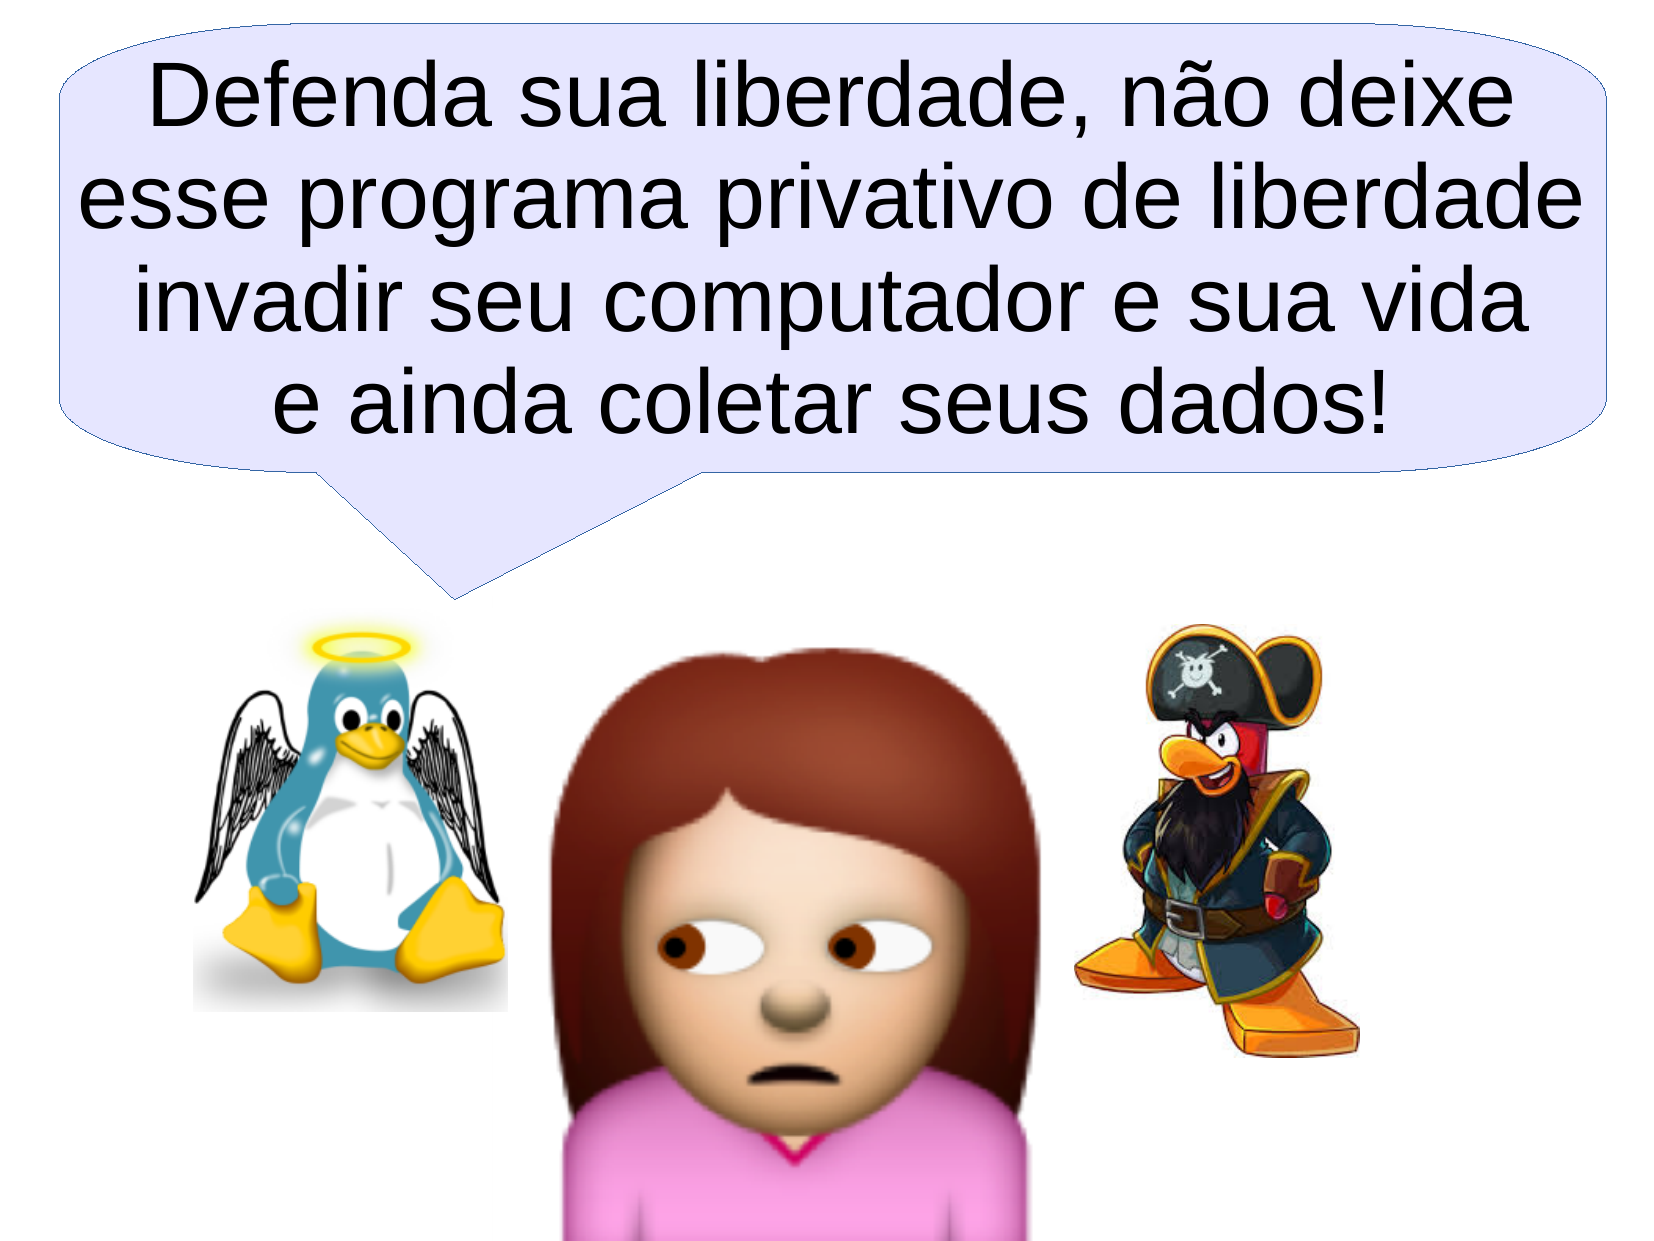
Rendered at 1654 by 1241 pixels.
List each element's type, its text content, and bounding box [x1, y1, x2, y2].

picture [193, 596, 1360, 1241]
text_box Defenda sua liberdade, não deixe esse programa privativo de liberdade invadir seu computador e sua vida e ainda coletar seus dados! [59, 23, 1607, 600]
